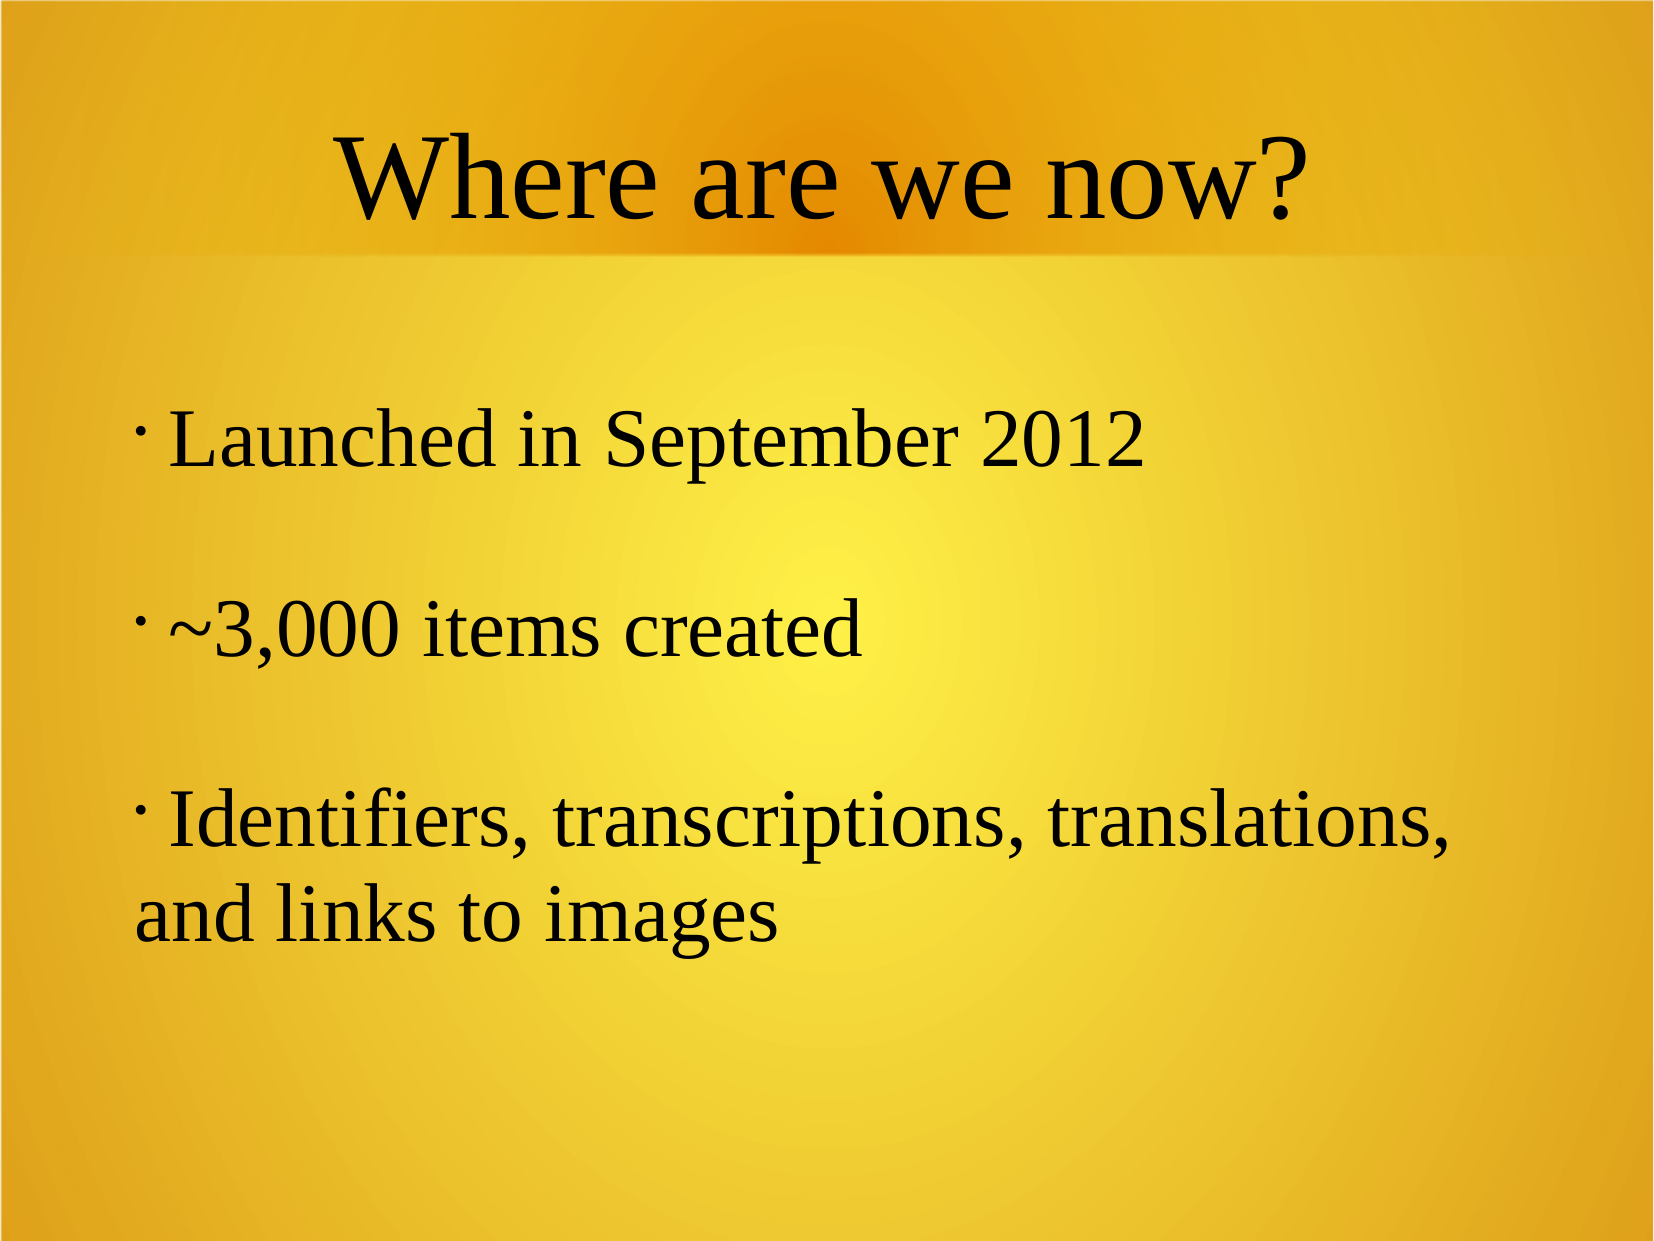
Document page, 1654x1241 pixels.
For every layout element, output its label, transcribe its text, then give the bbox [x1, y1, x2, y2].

title Where are we now? [78, 70, 1567, 278]
subtitle Launched in September 2012 ~3,000 items created Identifiers, transcriptions, translations, and links to images [134, 306, 1520, 1040]
picture [0, 0, 1654, 1241]
